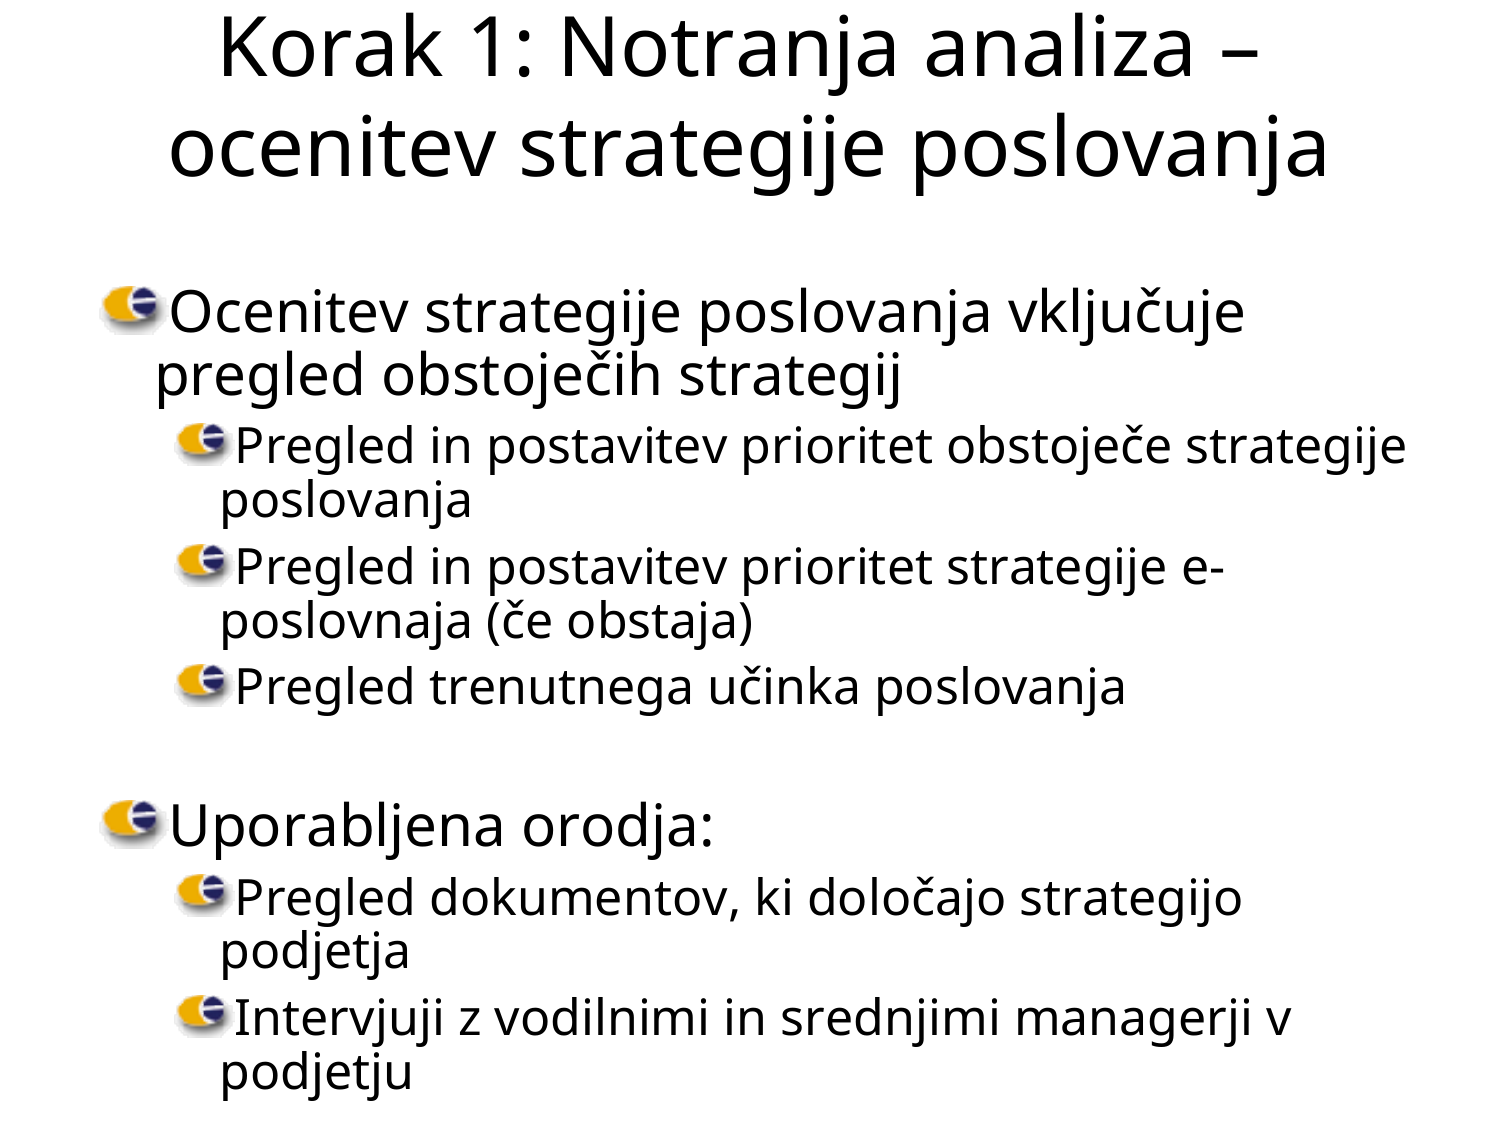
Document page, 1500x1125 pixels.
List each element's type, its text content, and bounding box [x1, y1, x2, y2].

title Korak 1: Notranja analiza – ocenitev strategije poslovanja [0, 0, 1500, 201]
list Ocenitev strategije poslovanja vključuje pregled obstoječih strategij Pregled in postavitev prioritet obstoječe strategije poslovanja Pregled in postavitev prioritet strategije e-poslovnaja (če obstaja) Pregled trenutnega učinka poslovanja Uporabljena orodja: Pregled dokumentov, ki določajo strategijo podjetja Intervjuji z vodilnimi in srednjimi managerji v podjetju [83, 274, 1425, 1076]
